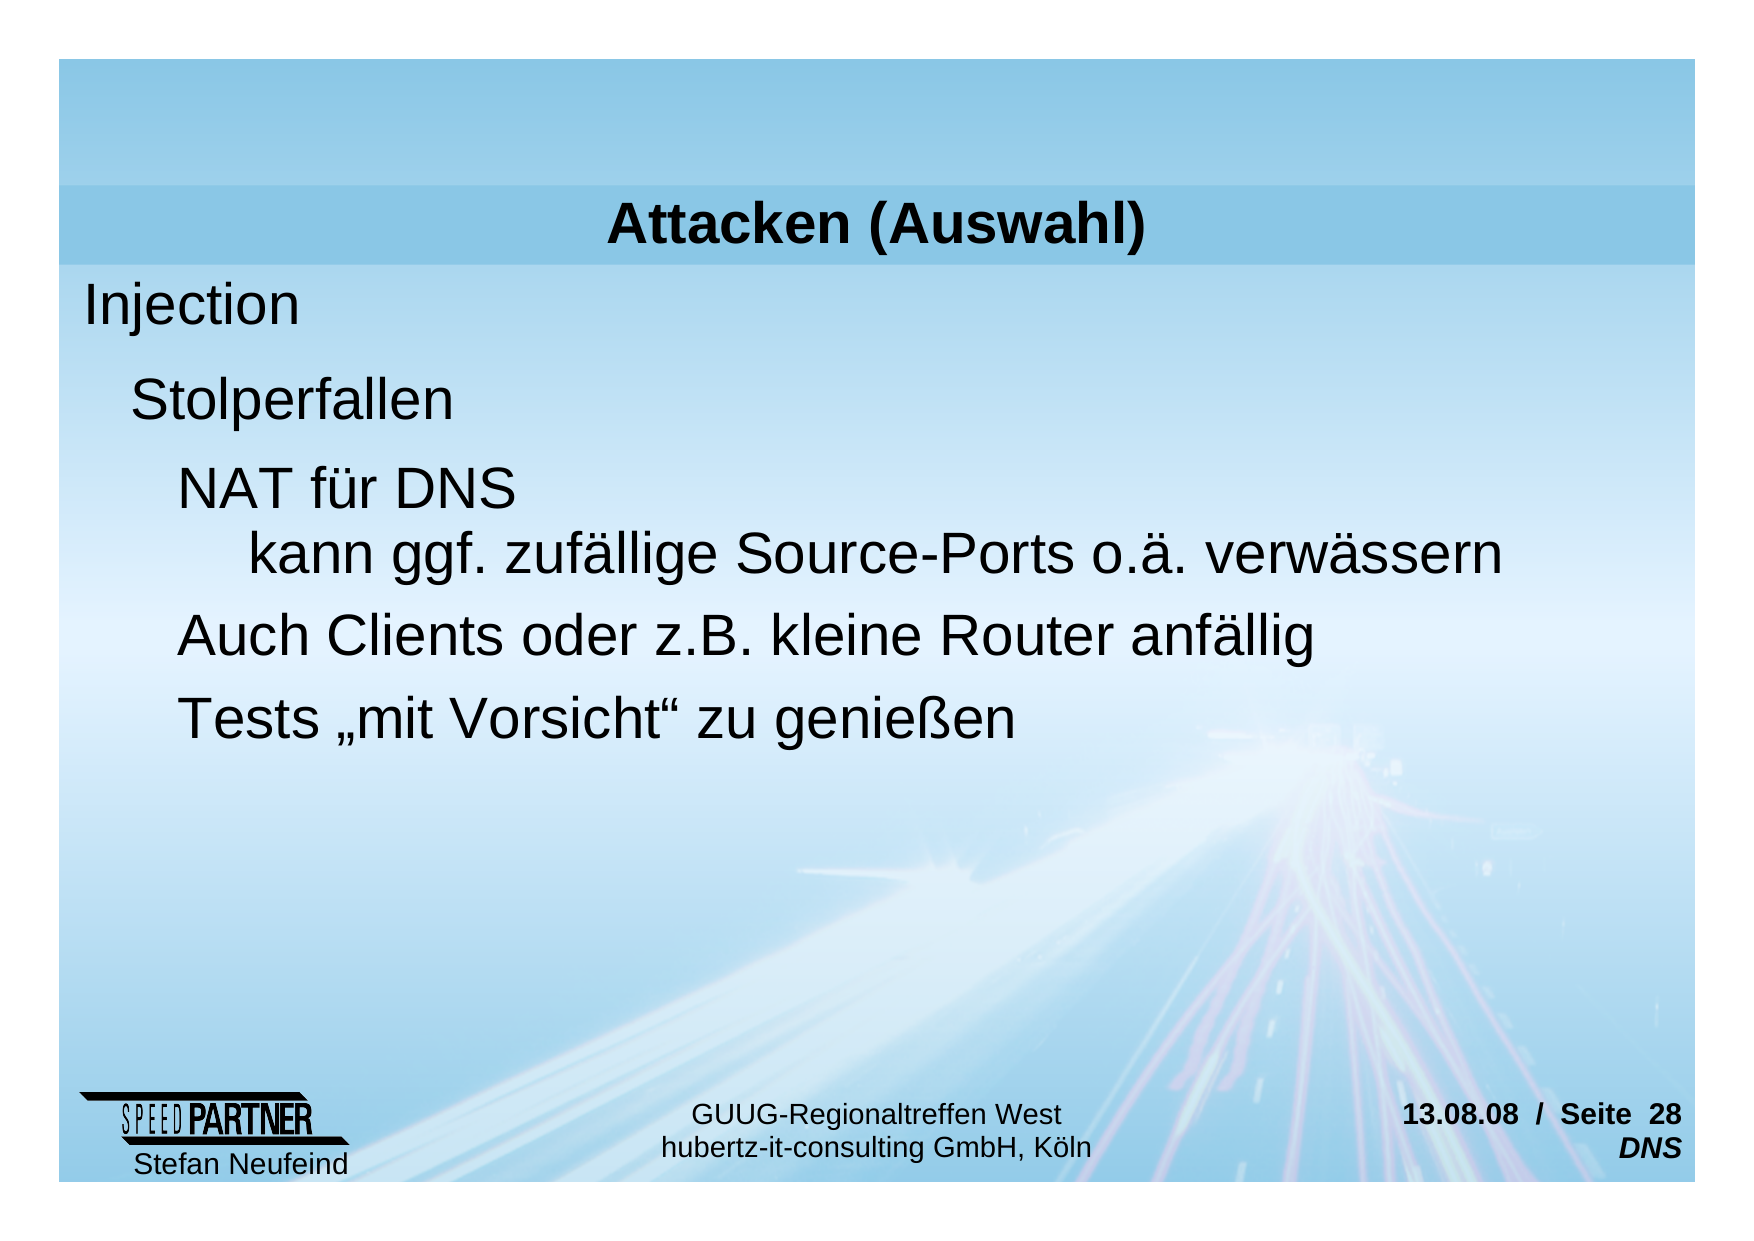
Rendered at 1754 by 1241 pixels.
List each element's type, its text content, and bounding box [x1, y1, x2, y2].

picture [59, 59, 1695, 185]
list Injection Stolperfallen NAT für DNS kann ggf. zufällige Source-Ports o.ä. verwässern Auch Clients oder z.B. kleine Router anfällig Tests „mit Vorsicht“ zu genießen [71, 272, 1695, 1055]
title Attacken (Auswahl) [59, 191, 1695, 257]
picture [59, 265, 1695, 1182]
